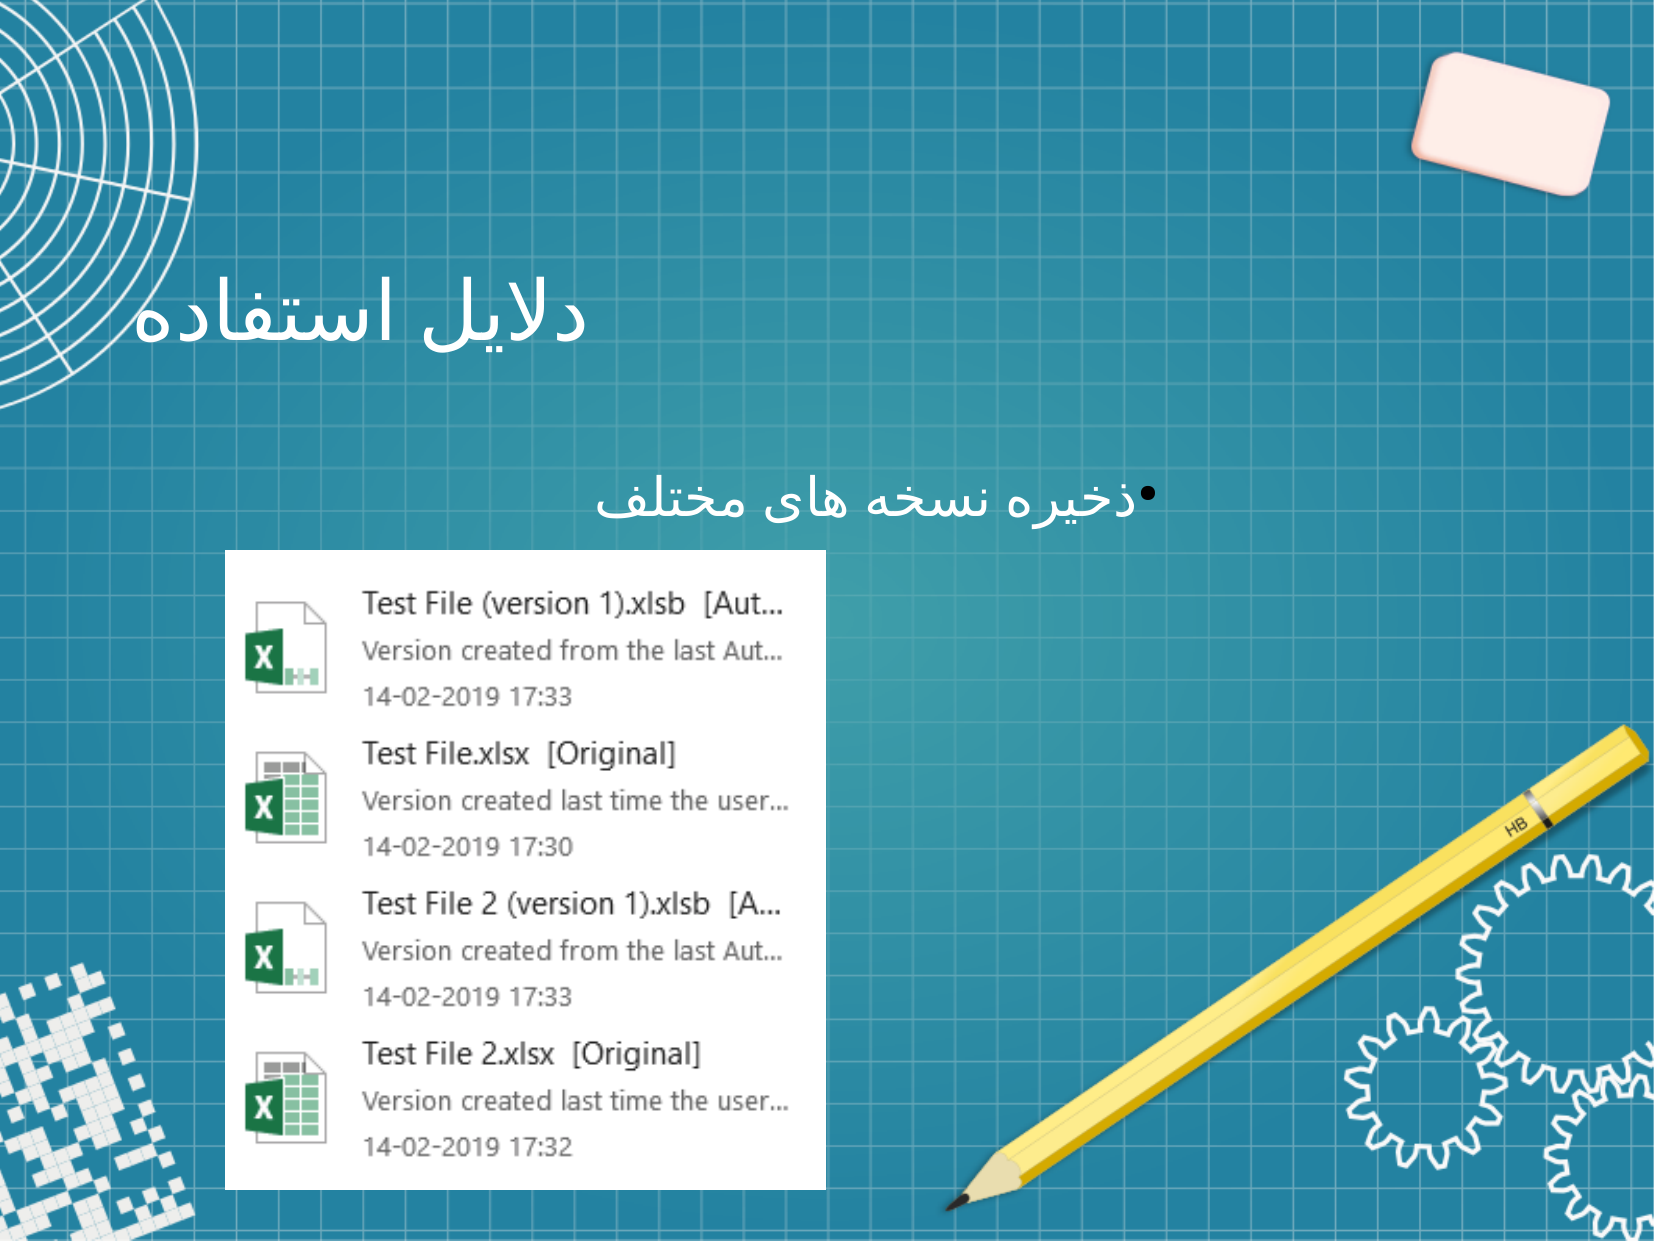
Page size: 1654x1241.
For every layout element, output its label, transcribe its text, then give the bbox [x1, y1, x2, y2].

title دلایل استفاده [131, 225, 1546, 391]
subtitle ذخیره نسخه های مختلف [131, 420, 1621, 571]
picture [225, 550, 826, 1190]
